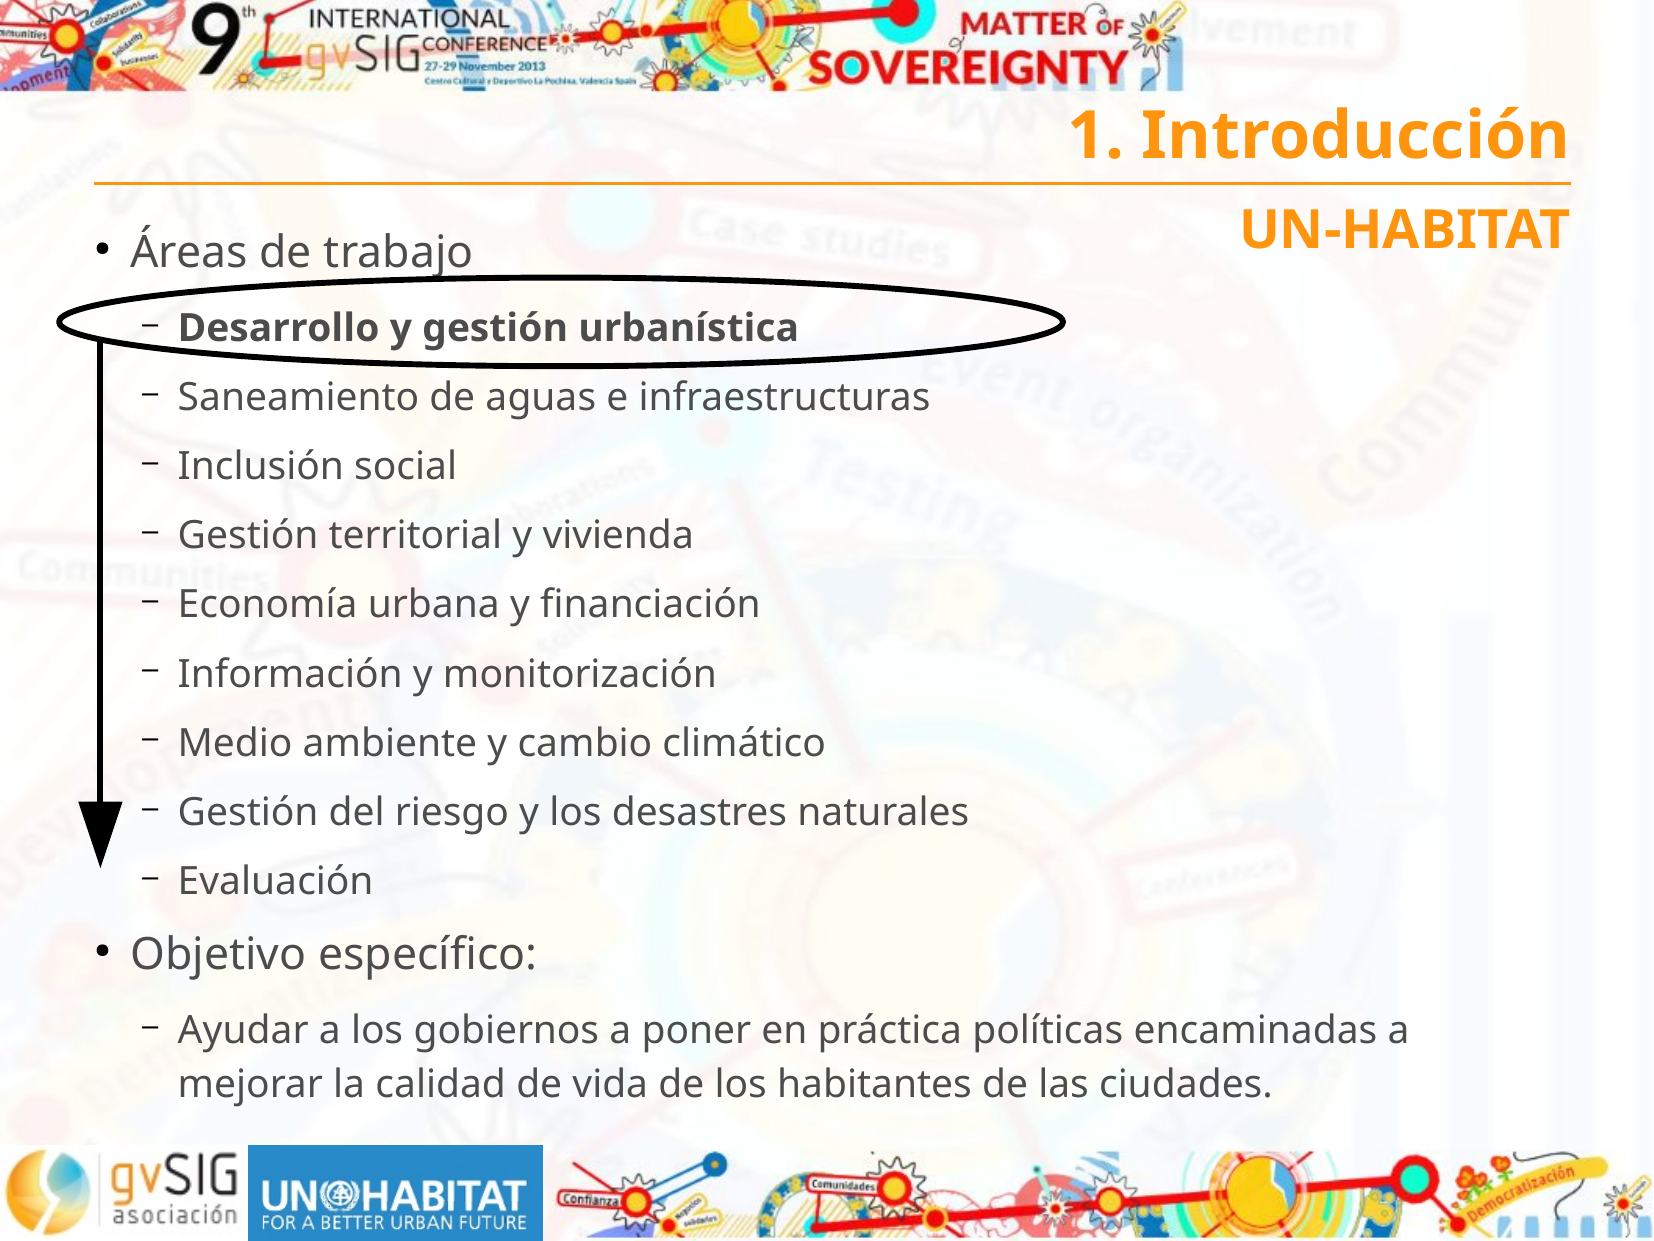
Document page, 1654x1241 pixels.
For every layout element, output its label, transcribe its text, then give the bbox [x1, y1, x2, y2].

picture [0, 0, 1654, 1241]
title UN-HABITAT [82, 183, 1571, 272]
list Áreas de trabajo Desarrollo y gestión urbanística Saneamiento de aguas e infraestructuras Inclusión social Gestión territorial y vivienda Economía urbana y financiación Información y monitorización Medio ambiente y cambio climático Gestión del riesgo y los desastres naturales Evaluación Objetivo específico: Ayudar a los gobiernos a poner en práctica políticas encaminadas a mejorar la calidad de vida de los habitantes de las ciudades. [82, 272, 1565, 1111]
title 1. Introducción [82, 88, 1571, 178]
list Áreas de trabajo Desarrollo y gestión urbanística Saneamiento de aguas e infraestructuras Inclusión social Gestión territorial y vivienda Economía urbana y financiación Información y monitorización Medio ambiente y cambio climático Gestión del riesgo y los desastres naturales Evaluación Objetivo específico: Ayudar a los gobiernos a poner en práctica políticas encaminadas a mejorar la calidad de vida de los habitantes de las ciudades. [82, 281, 1059, 363]
